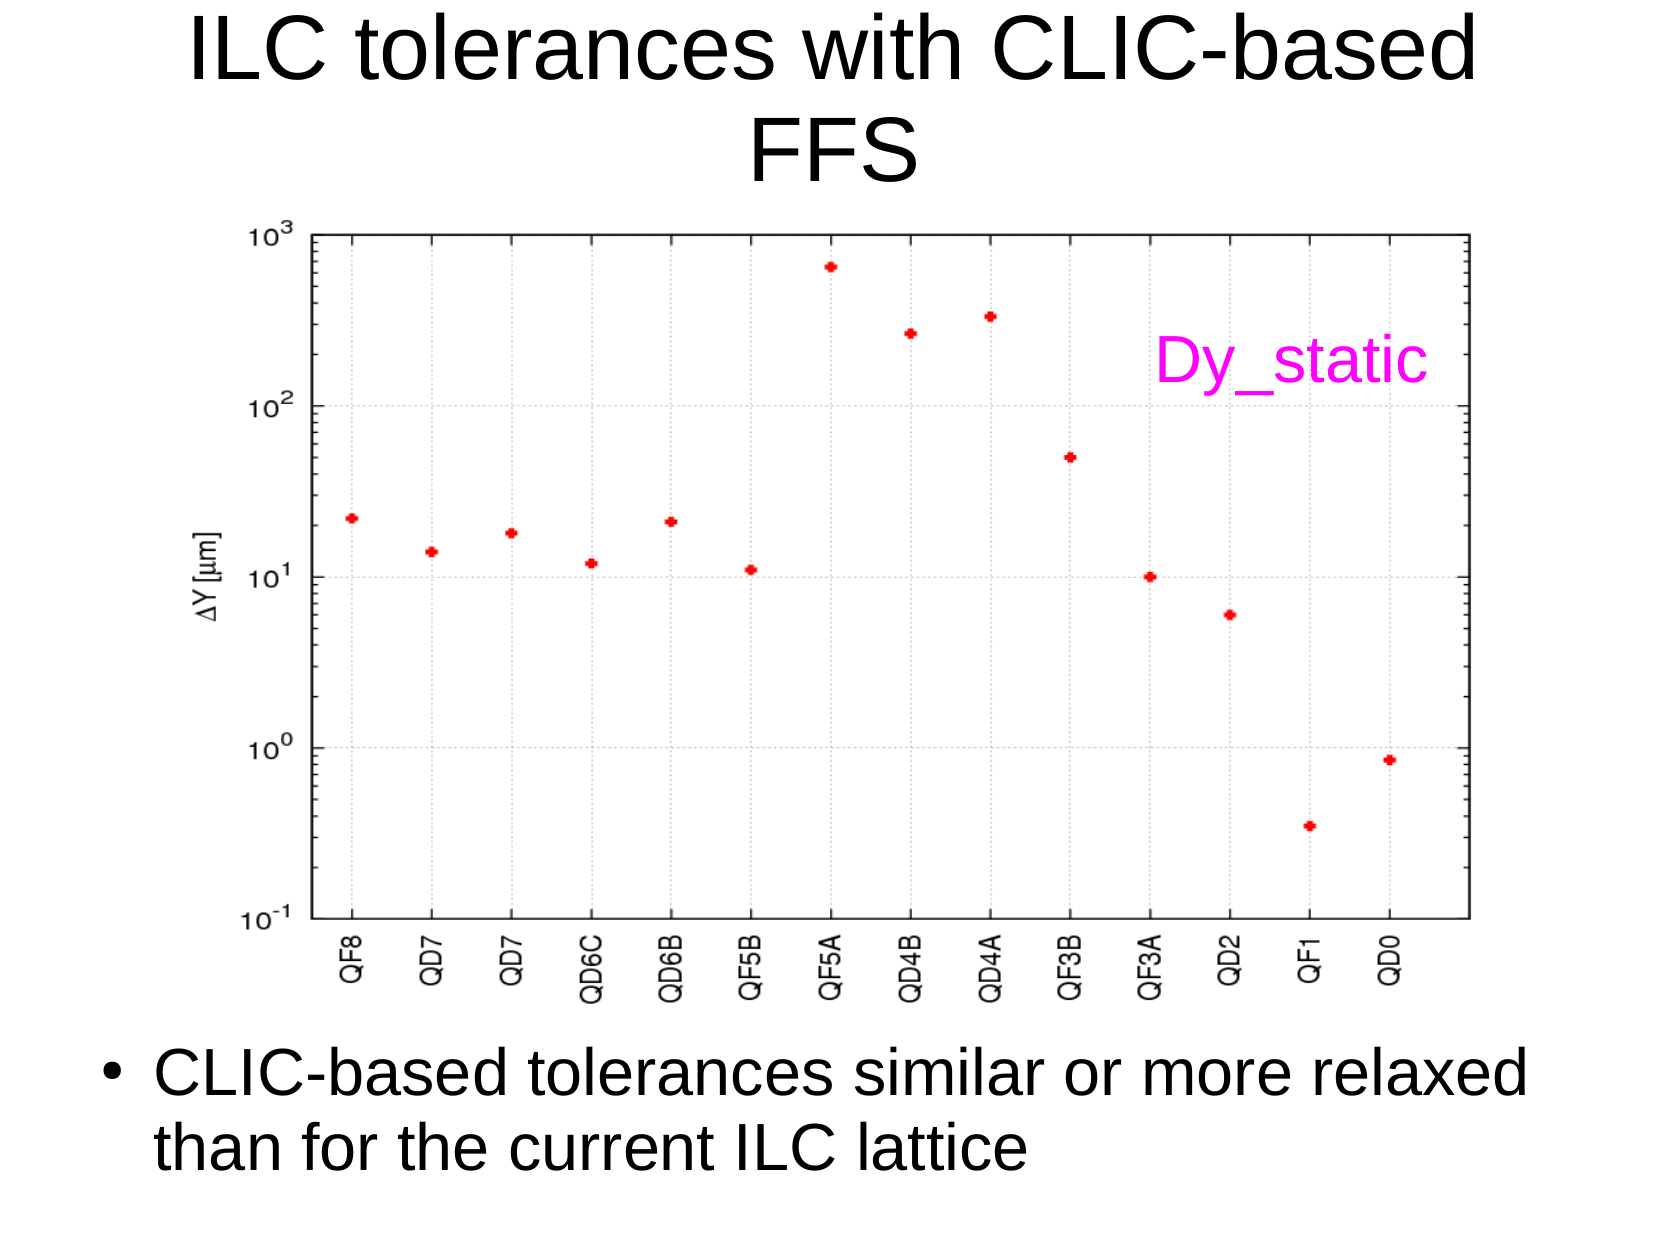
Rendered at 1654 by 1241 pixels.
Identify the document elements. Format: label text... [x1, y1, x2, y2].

title ILC tolerances with CLIC-based FFS [90, 2, 1579, 196]
list CLIC-based tolerances similar or more relaxed than for the current ILC lattice [82, 1035, 1538, 1216]
text_box Dy_static [1140, 315, 1445, 405]
picture [165, 213, 1474, 1006]
